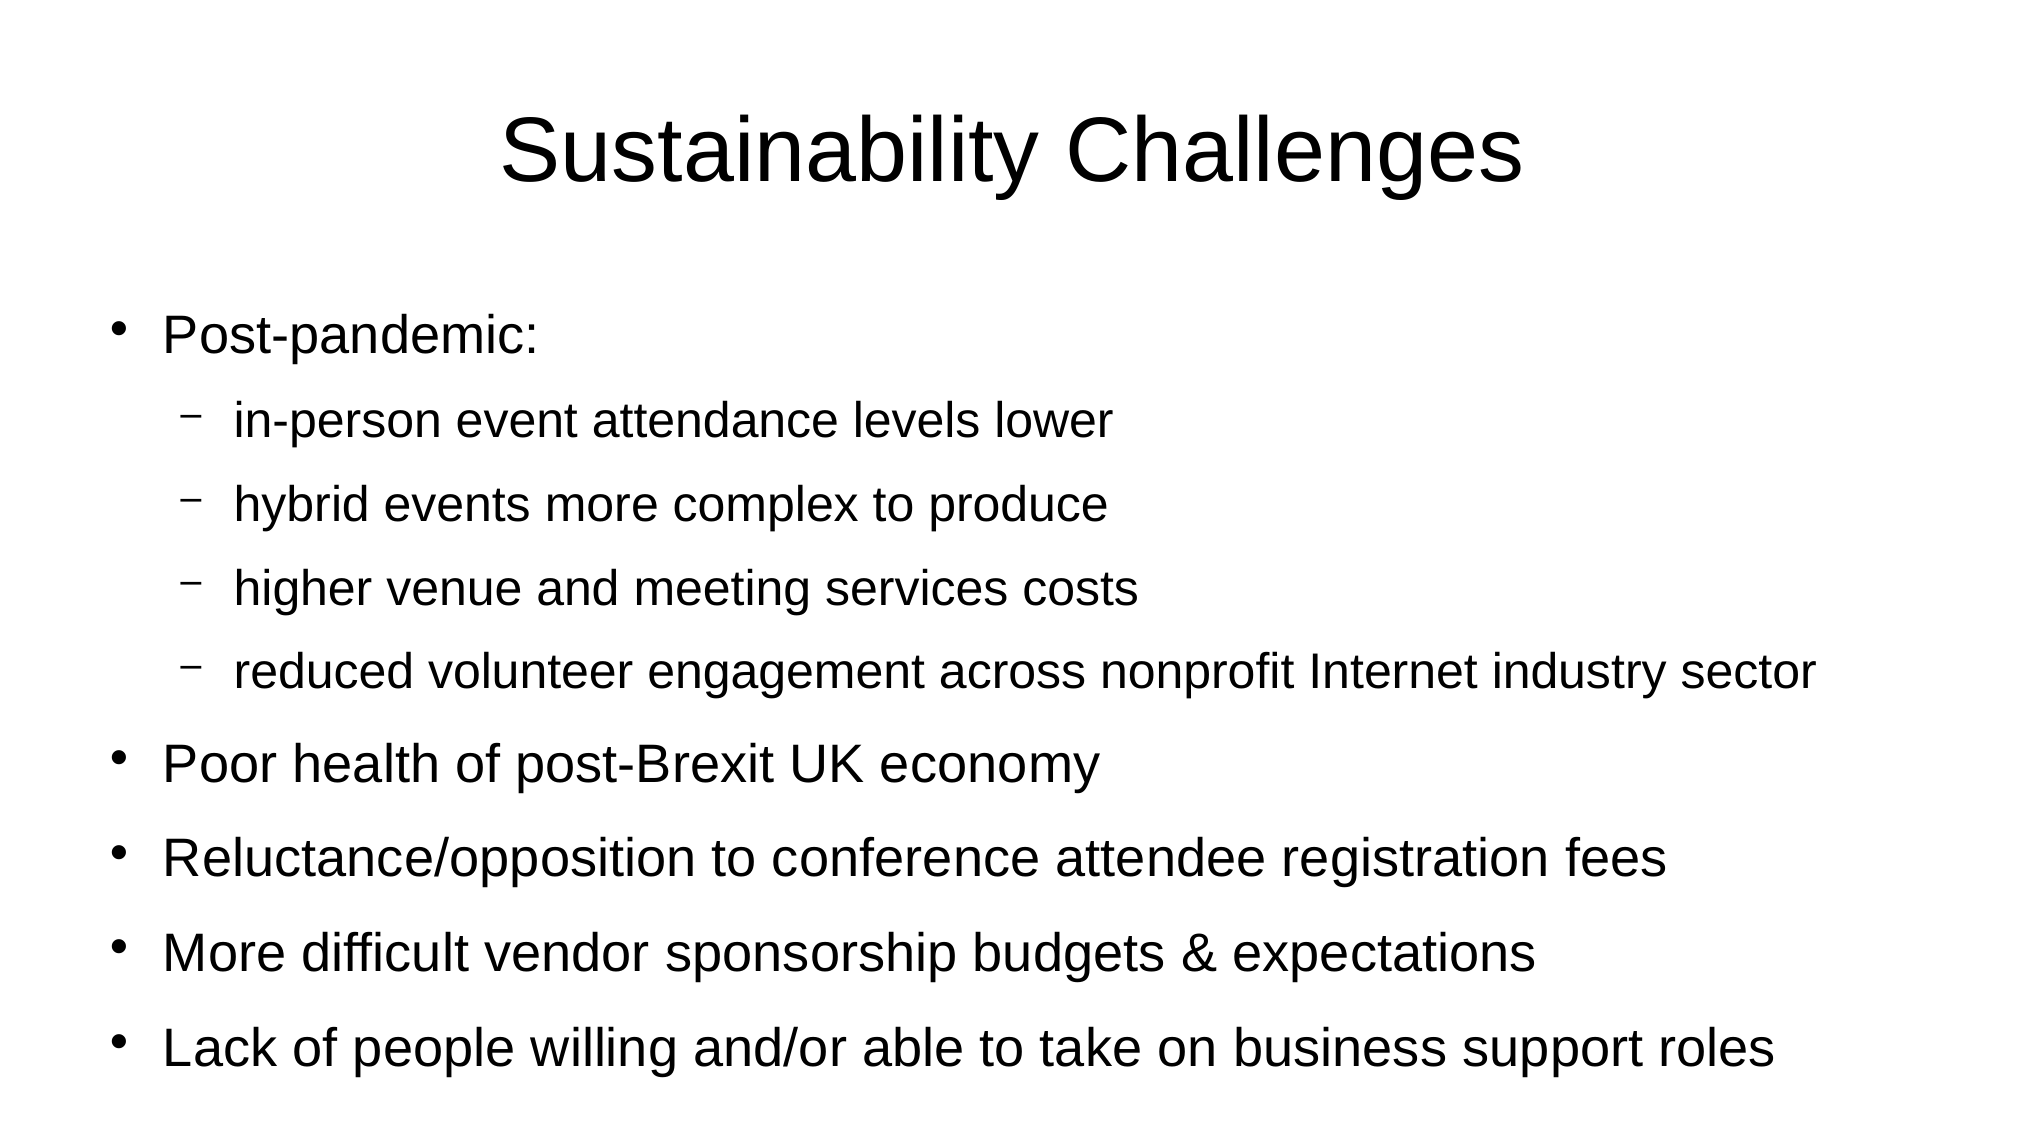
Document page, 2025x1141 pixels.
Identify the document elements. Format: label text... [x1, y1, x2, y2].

title Sustainability Challenges [357, 33, 1668, 256]
list Post-pandemic: in-person event attendance levels lower hybrid events more complex to produce higher venue and meeting services costs reduced volunteer engagement across nonprofit Internet industry sector Poor health of post-Brexit UK economy Reluctance/opposition to conference attendee registration fees More difficult vendor sponsorship budgets & expectations Lack of people willing and/or able to take on business support roles [92, 299, 1933, 1008]
